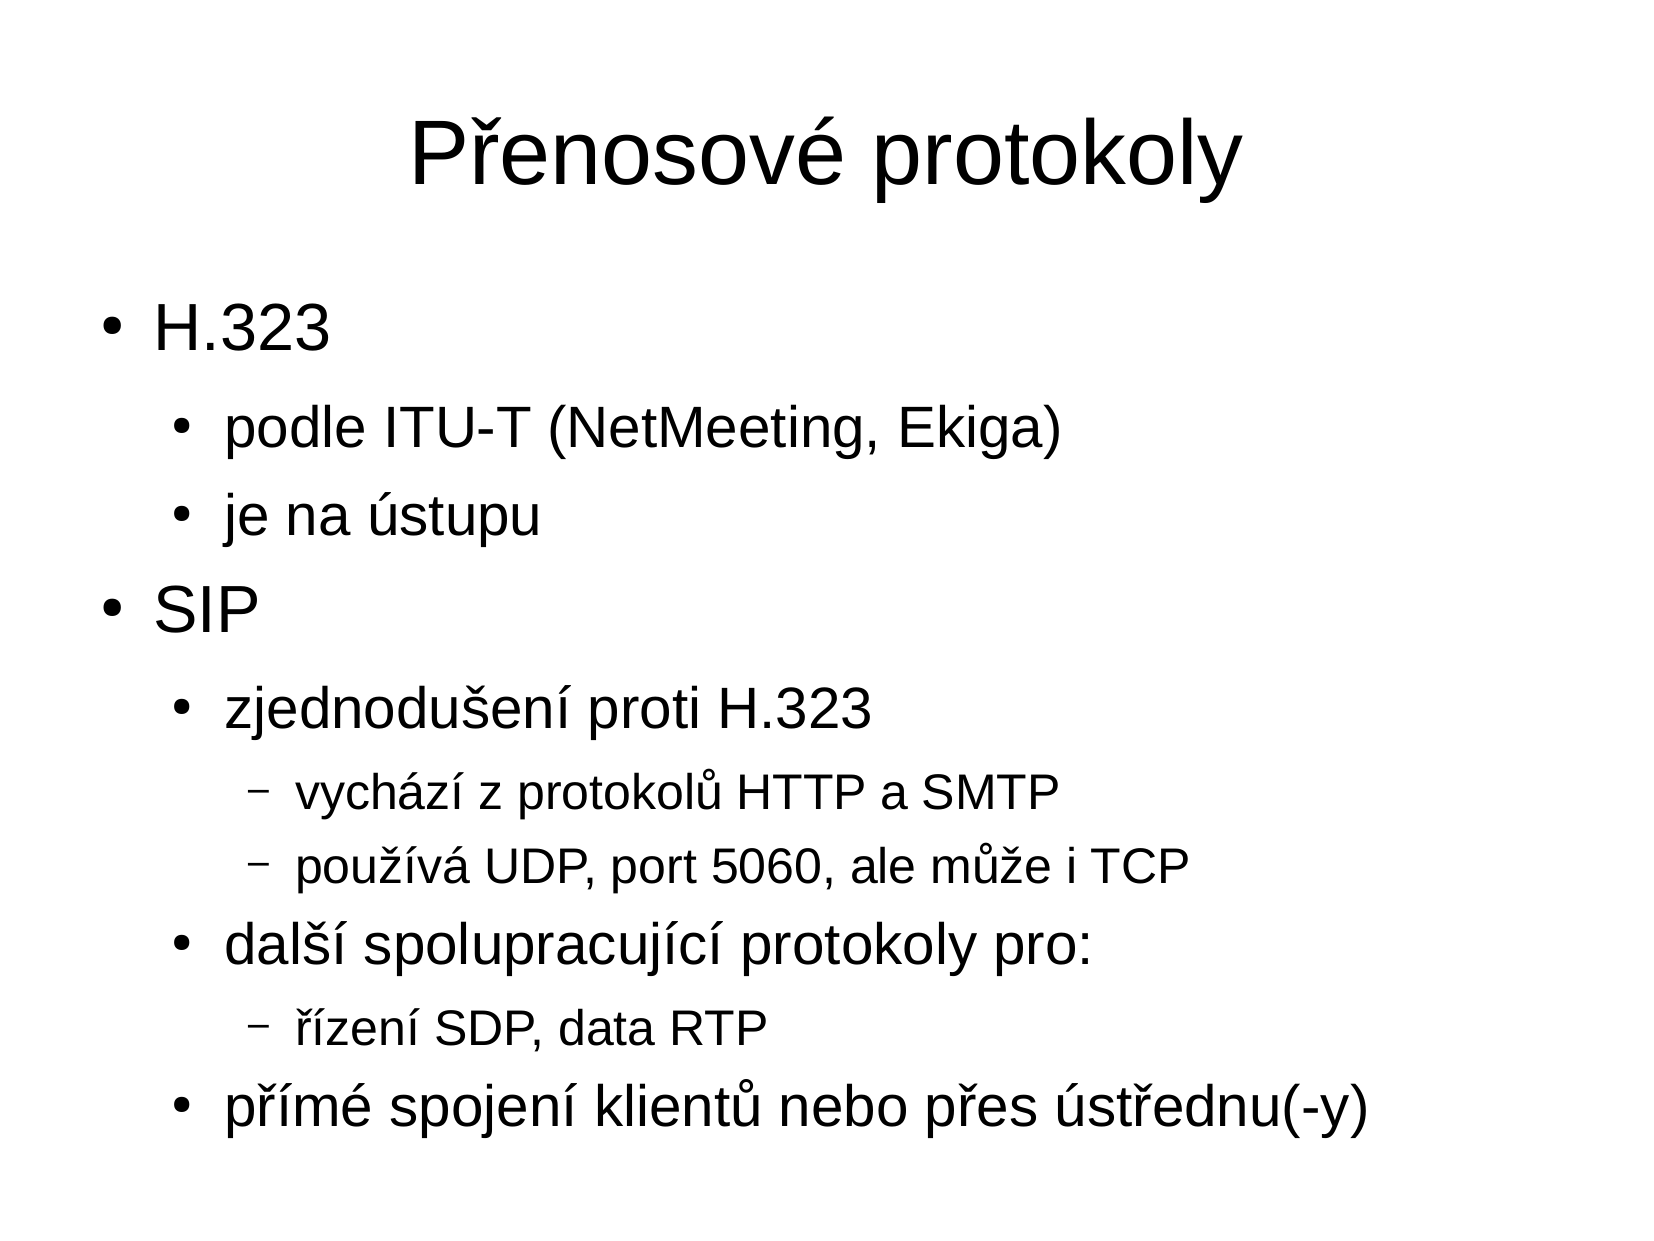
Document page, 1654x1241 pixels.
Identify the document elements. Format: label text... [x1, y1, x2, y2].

list H.323 podle ITU-T (NetMeeting, Ekiga) je na ústupu SIP zjednodušení proti H.323 vychází z protokolů HTTP a SMTP používá UDP, port 5060, ale může i TCP další spolupracující protokoly pro: řízení SDP, data RTP přímé spojení klientů nebo přes ústřednu(-y) [82, 290, 1571, 1152]
title Přenosové protokoly [82, 49, 1571, 257]
